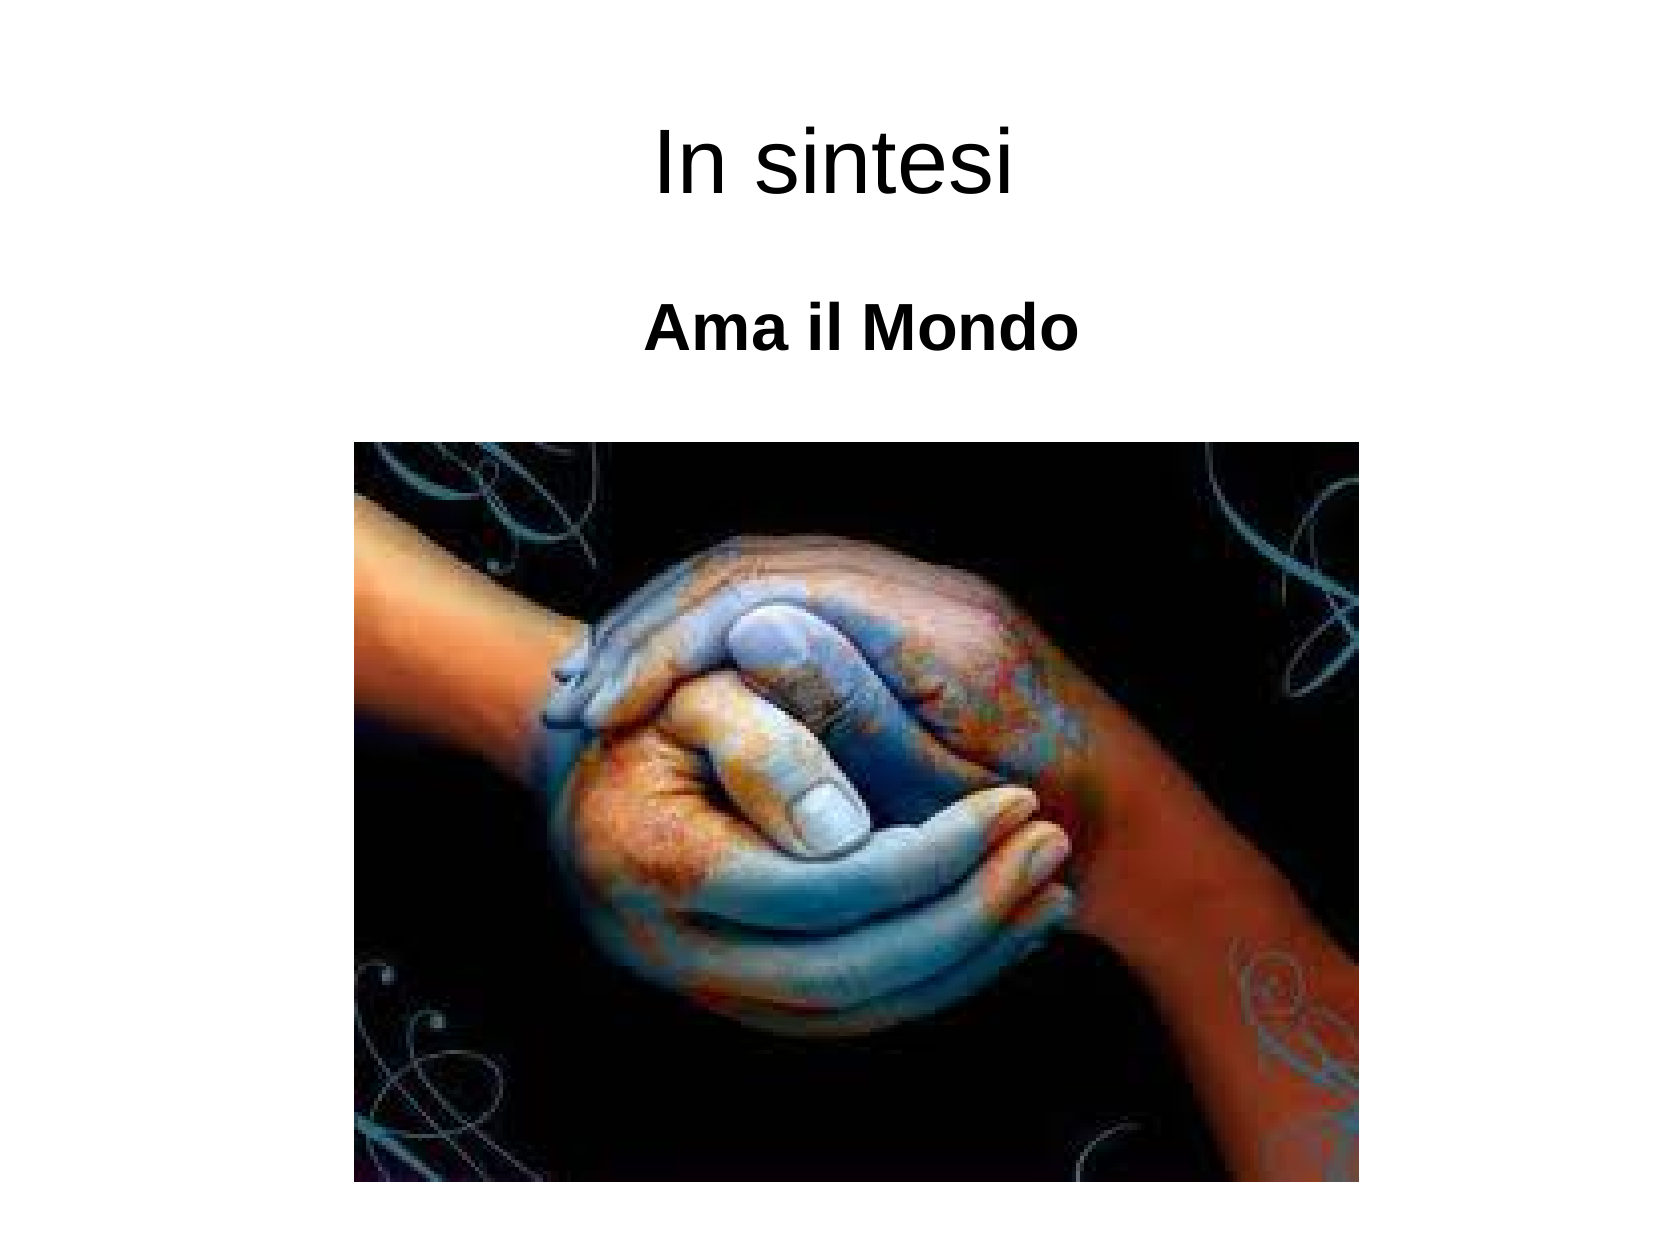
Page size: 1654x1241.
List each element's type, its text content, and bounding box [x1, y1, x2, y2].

list Ama il Mondo [82, 290, 1571, 1109]
title In sintesi [76, 58, 1565, 266]
picture [354, 442, 1359, 1182]
